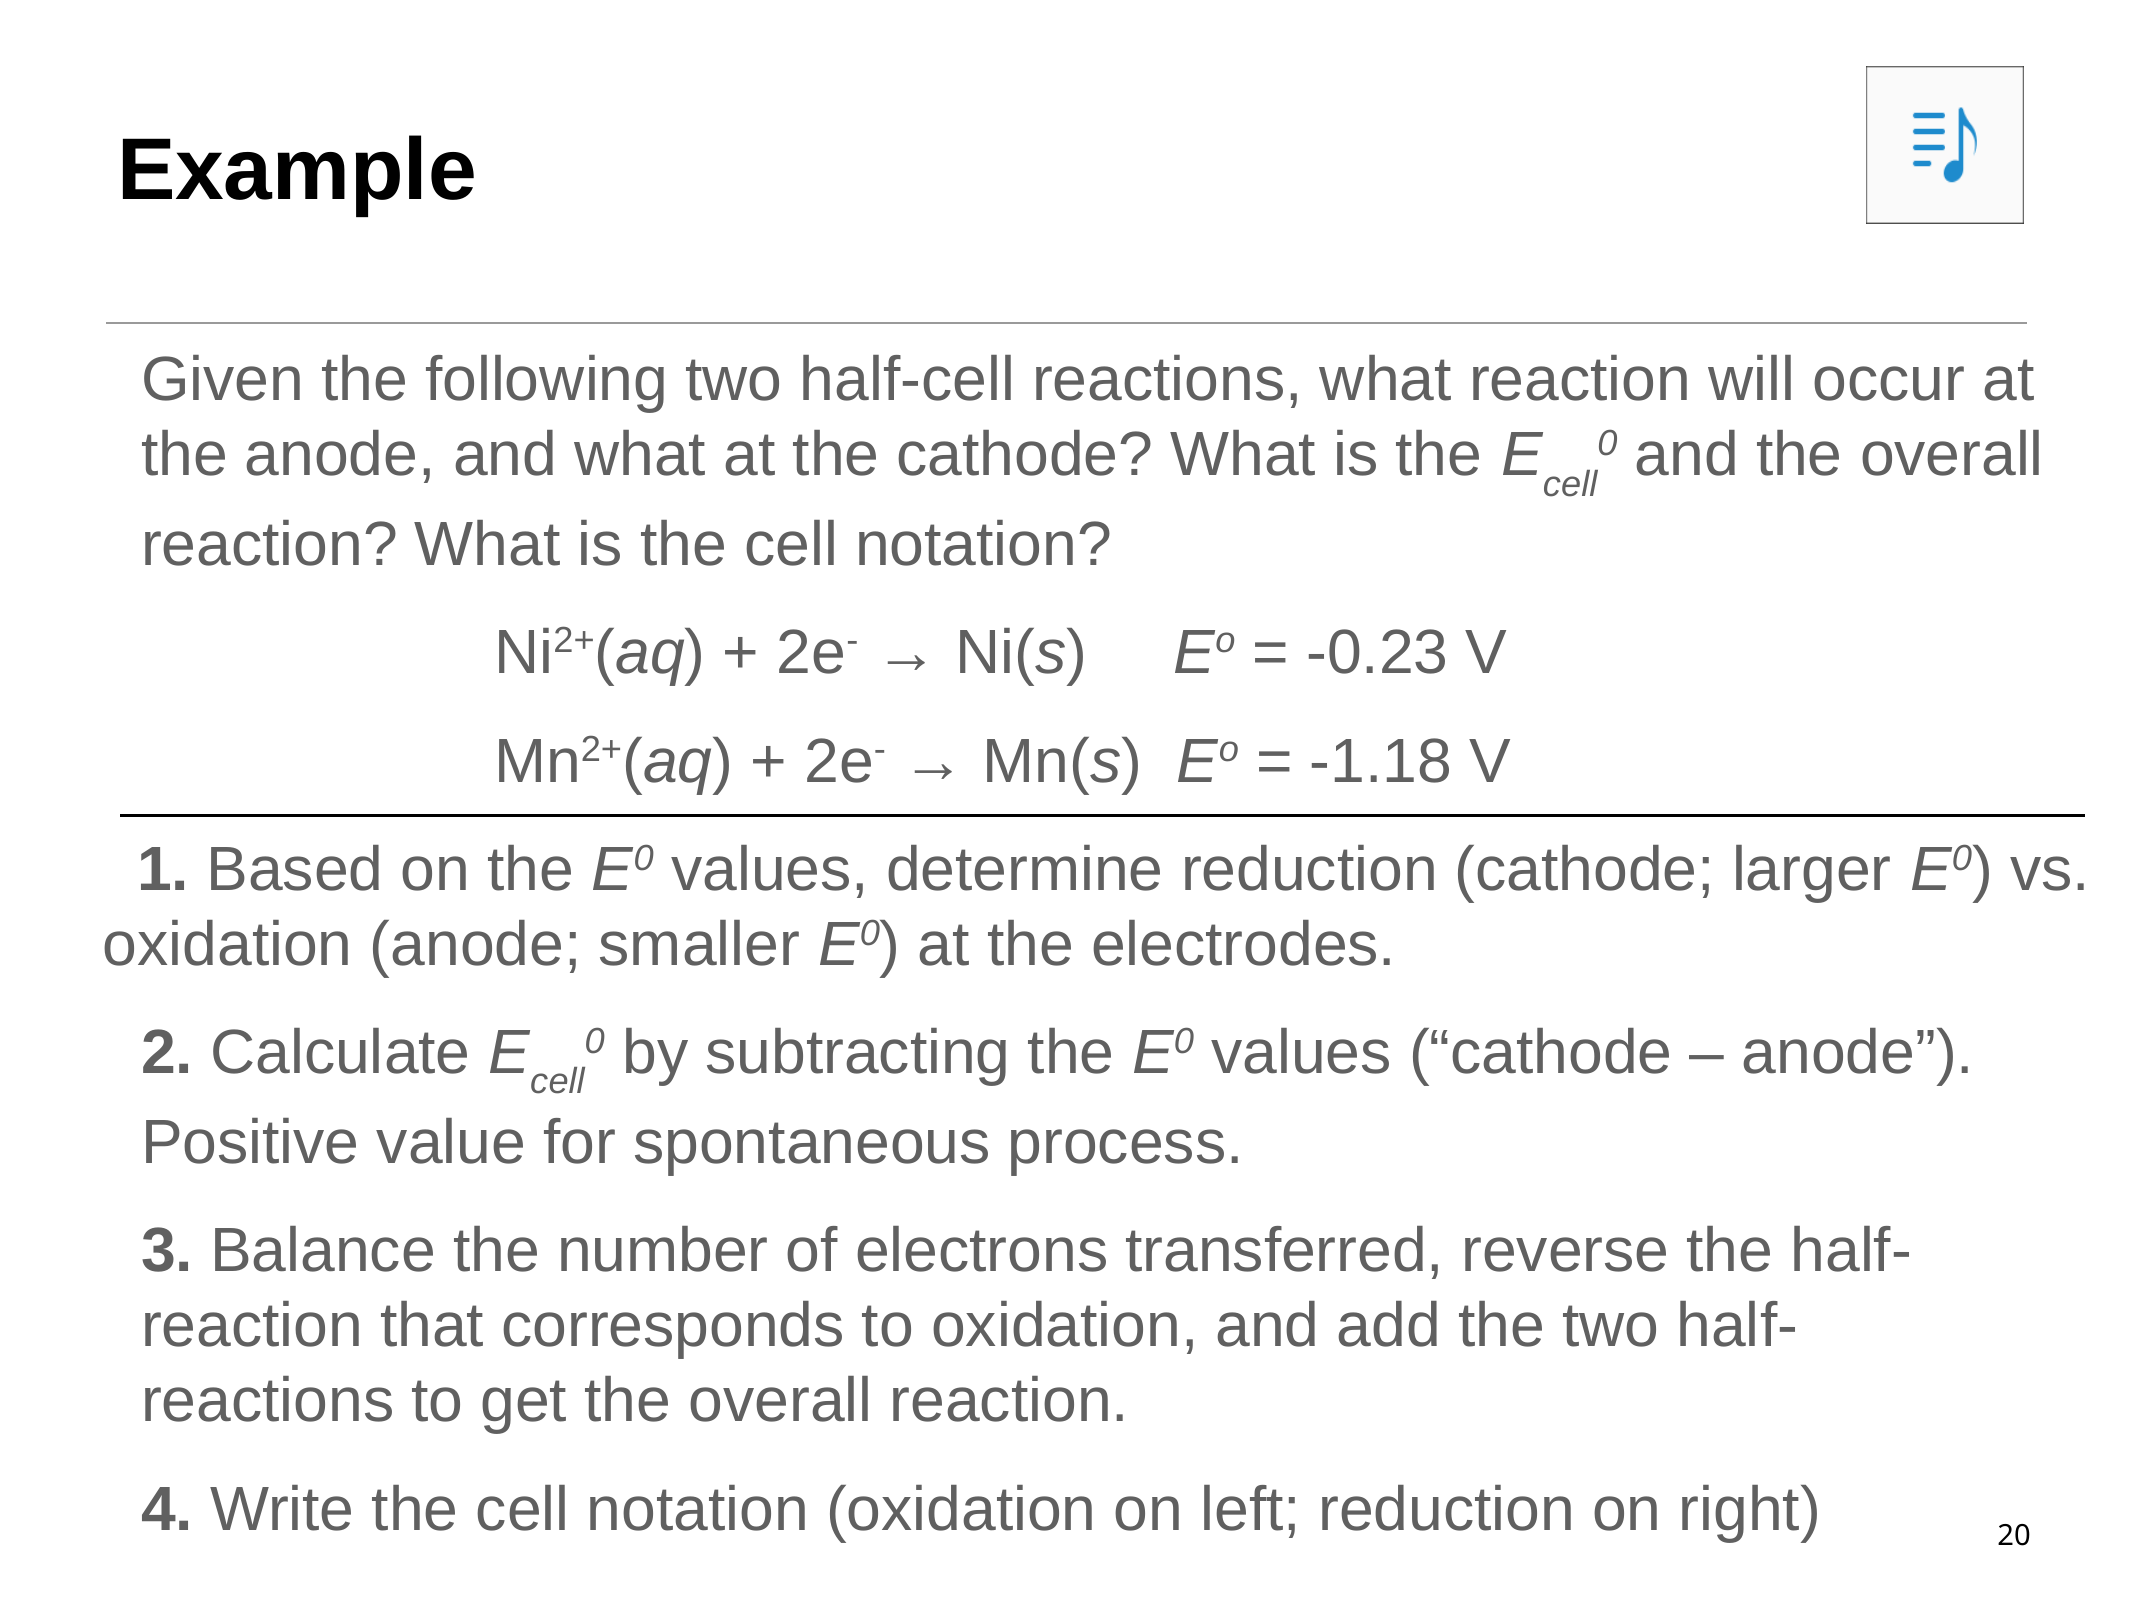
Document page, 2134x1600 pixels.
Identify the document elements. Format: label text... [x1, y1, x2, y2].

text_box [1864, 64, 2026, 226]
list Given the following two half-cell reactions, what reaction will occur at the anode, and what at the cathode? What is the Ecell0 and the overall reaction? What is the cell notation? Ni2+(aq) + 2e- → Ni(s) Eo = -0.23 V Mn2+(aq) + 2e- → Mn(s) Eo = -1.18 V 1. Based on the E0 values, determine reduction (cathode; larger E0) vs. oxidation (anode; smaller E0) at the electrodes. 2. Calculate Ecell0 by subtracting the E0 values (“cathode – anode”). Positive value for spontaneous process. 3. Balance the number of electrons transferred, reverse the half- reaction that corresponds to oxidation, and add the two half- reactions to get the overall reaction. 4. Write the cell notation (oxidation on left; reduction on right) [30, 330, 2134, 1576]
title Example [108, 91, 526, 226]
